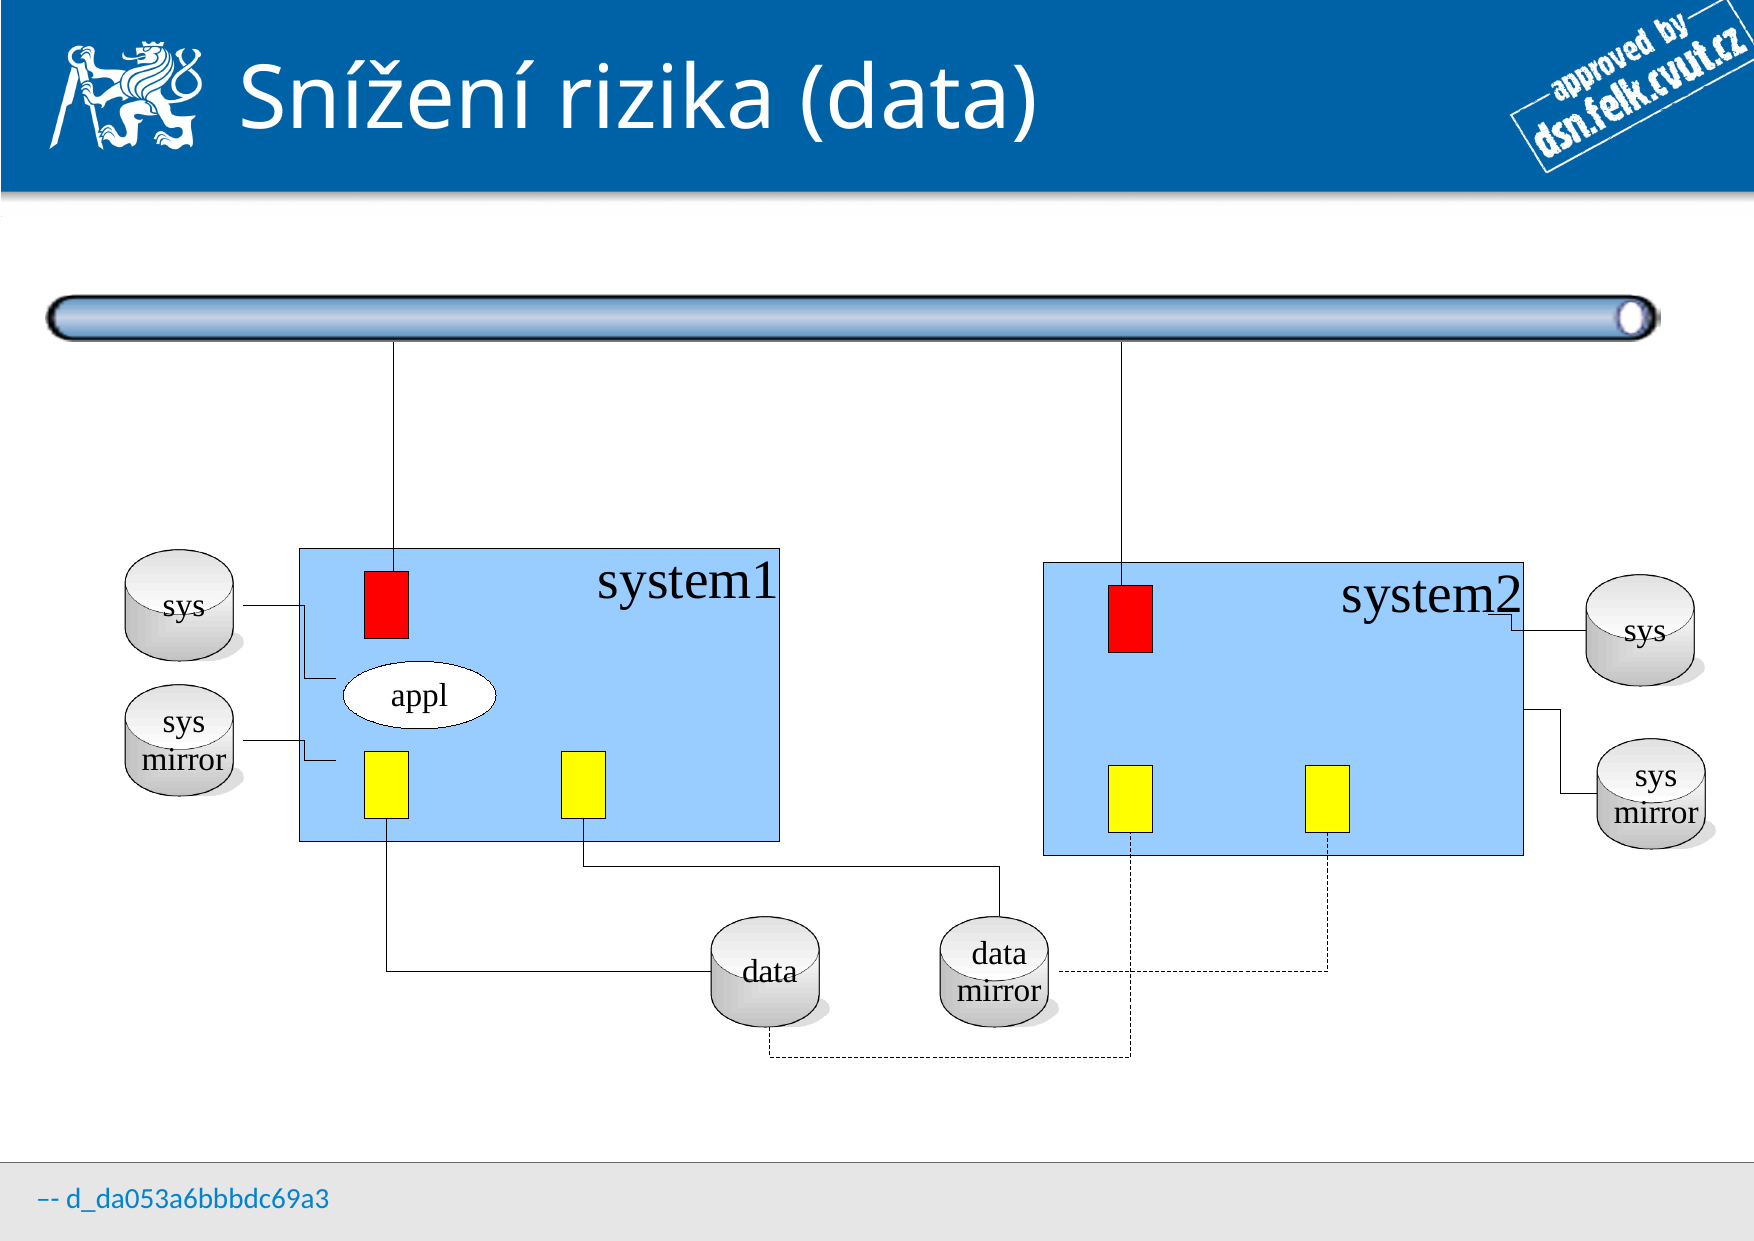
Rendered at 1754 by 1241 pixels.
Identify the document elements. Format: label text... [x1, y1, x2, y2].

picture [710, 915, 830, 1028]
text_box system2 [1043, 562, 1524, 856]
text_box lan [1108, 585, 1153, 653]
picture [45, 294, 1661, 342]
picture [124, 683, 244, 797]
picture [939, 915, 1059, 1028]
text_box lan [364, 571, 409, 639]
picture [1596, 737, 1716, 850]
text_box SCSI1 [364, 751, 409, 819]
text_box SCSI2 [561, 751, 606, 819]
picture [124, 548, 244, 662]
text_box appl [343, 661, 497, 729]
title Snížení rizika (data) [238, 0, 1512, 188]
picture [1, 0, 1754, 217]
picture [1585, 573, 1705, 687]
text_box system1 [299, 548, 780, 842]
text_box SCSI1 [1108, 765, 1153, 833]
text_box SCSI2 [1305, 765, 1350, 833]
